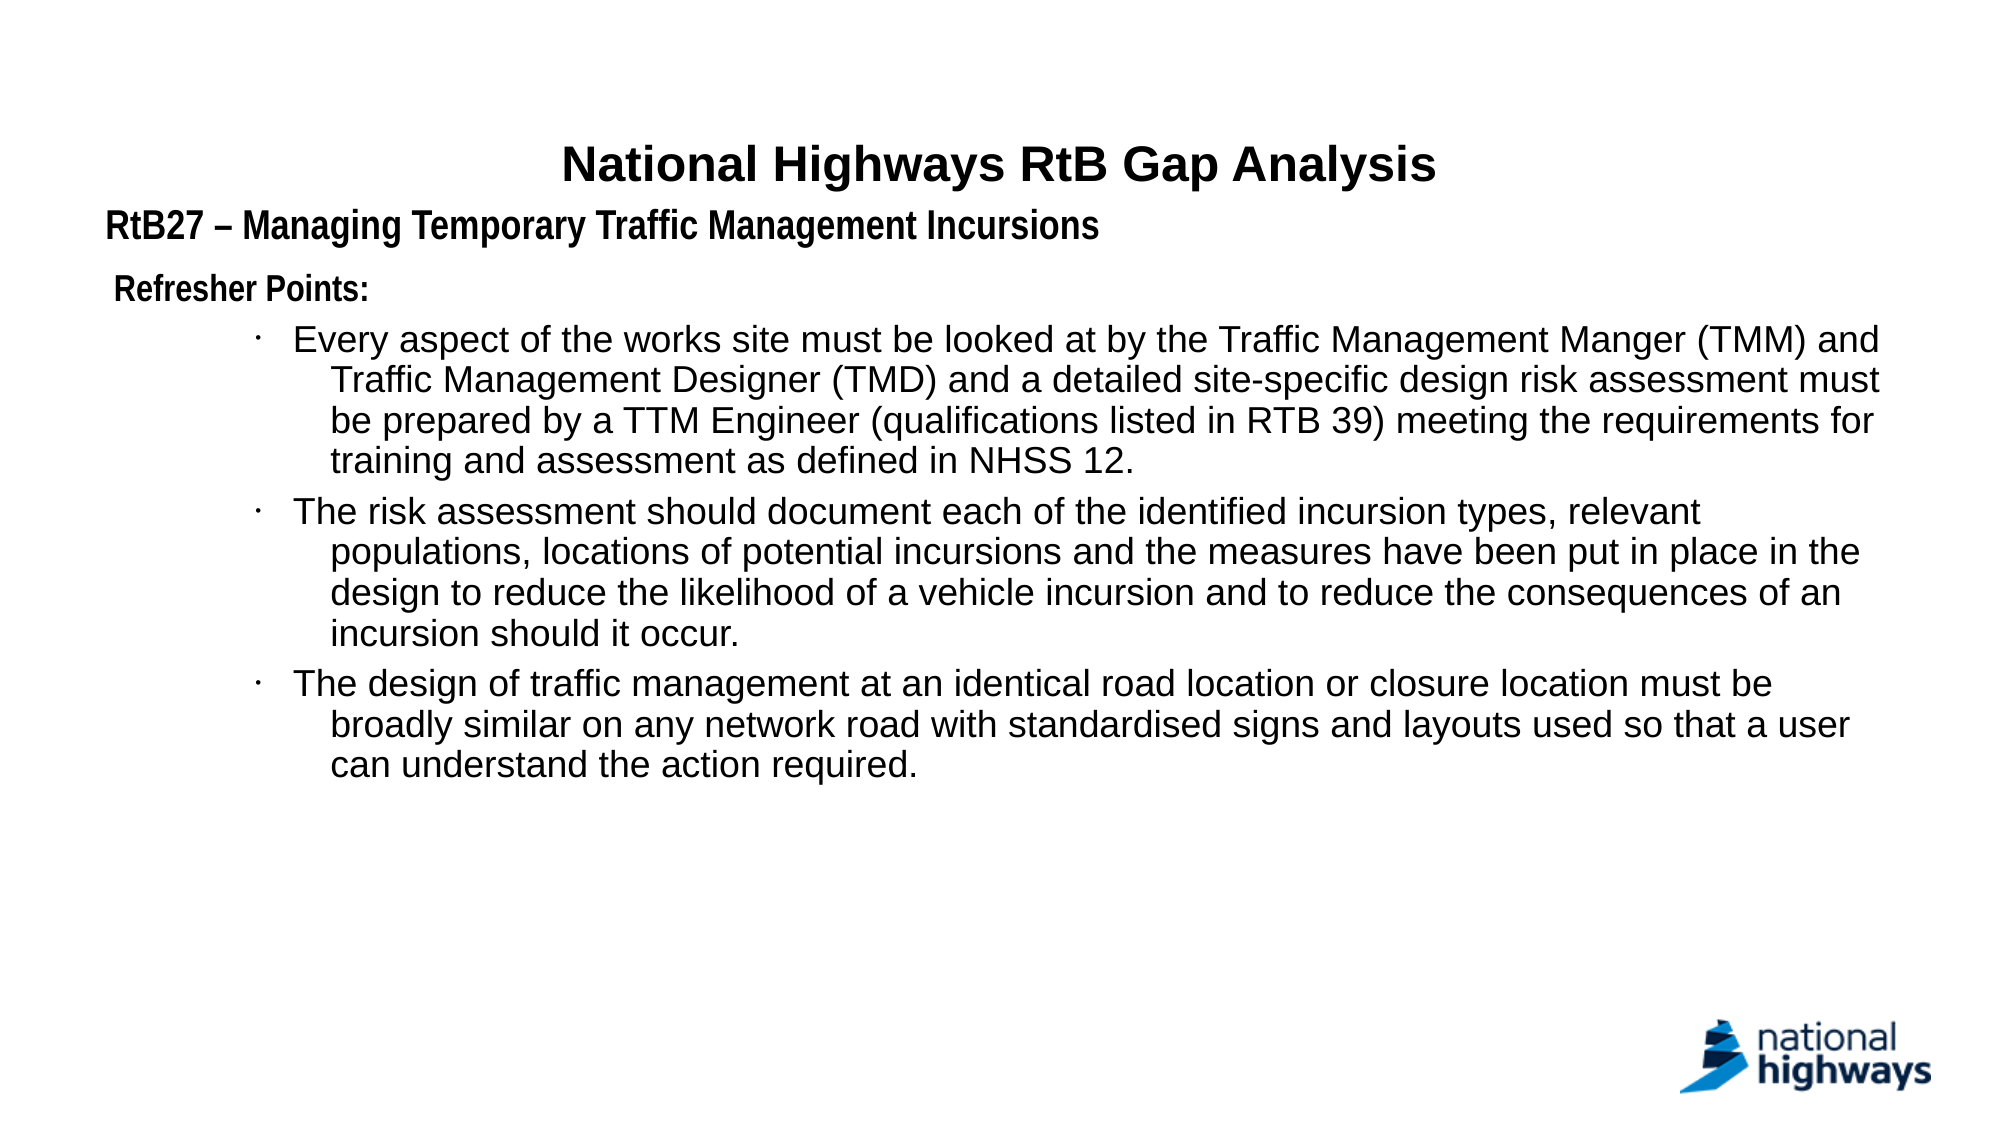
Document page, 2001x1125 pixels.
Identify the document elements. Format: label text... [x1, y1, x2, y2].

list RtB27 – Managing Temporary Traffic Management Incursions Refresher Points: Every aspect of the works site must be looked at by the Traffic Management Manger (TMM) and Traffic Management Designer (TMD) and a detailed site-specific design risk assessment must be prepared by a TTM Engineer (qualifications listed in RTB 39) meeting the requirements for training and assessment as defined in NHSS 12. The risk assessment should document each of the identified incursion types, relevant populations, locations of potential incursions and the measures have been put in place in the design to reduce the likelihood of a vehicle incursion and to reduce the consequences of an incursion should it occur. The design of traffic management at an identical road location or closure location must be broadly similar on any network road with standardised signs and layouts used so that a user can understand the action required. [90, 195, 1910, 1075]
title National Highways RtB Gap Analysis [88, 113, 1911, 218]
